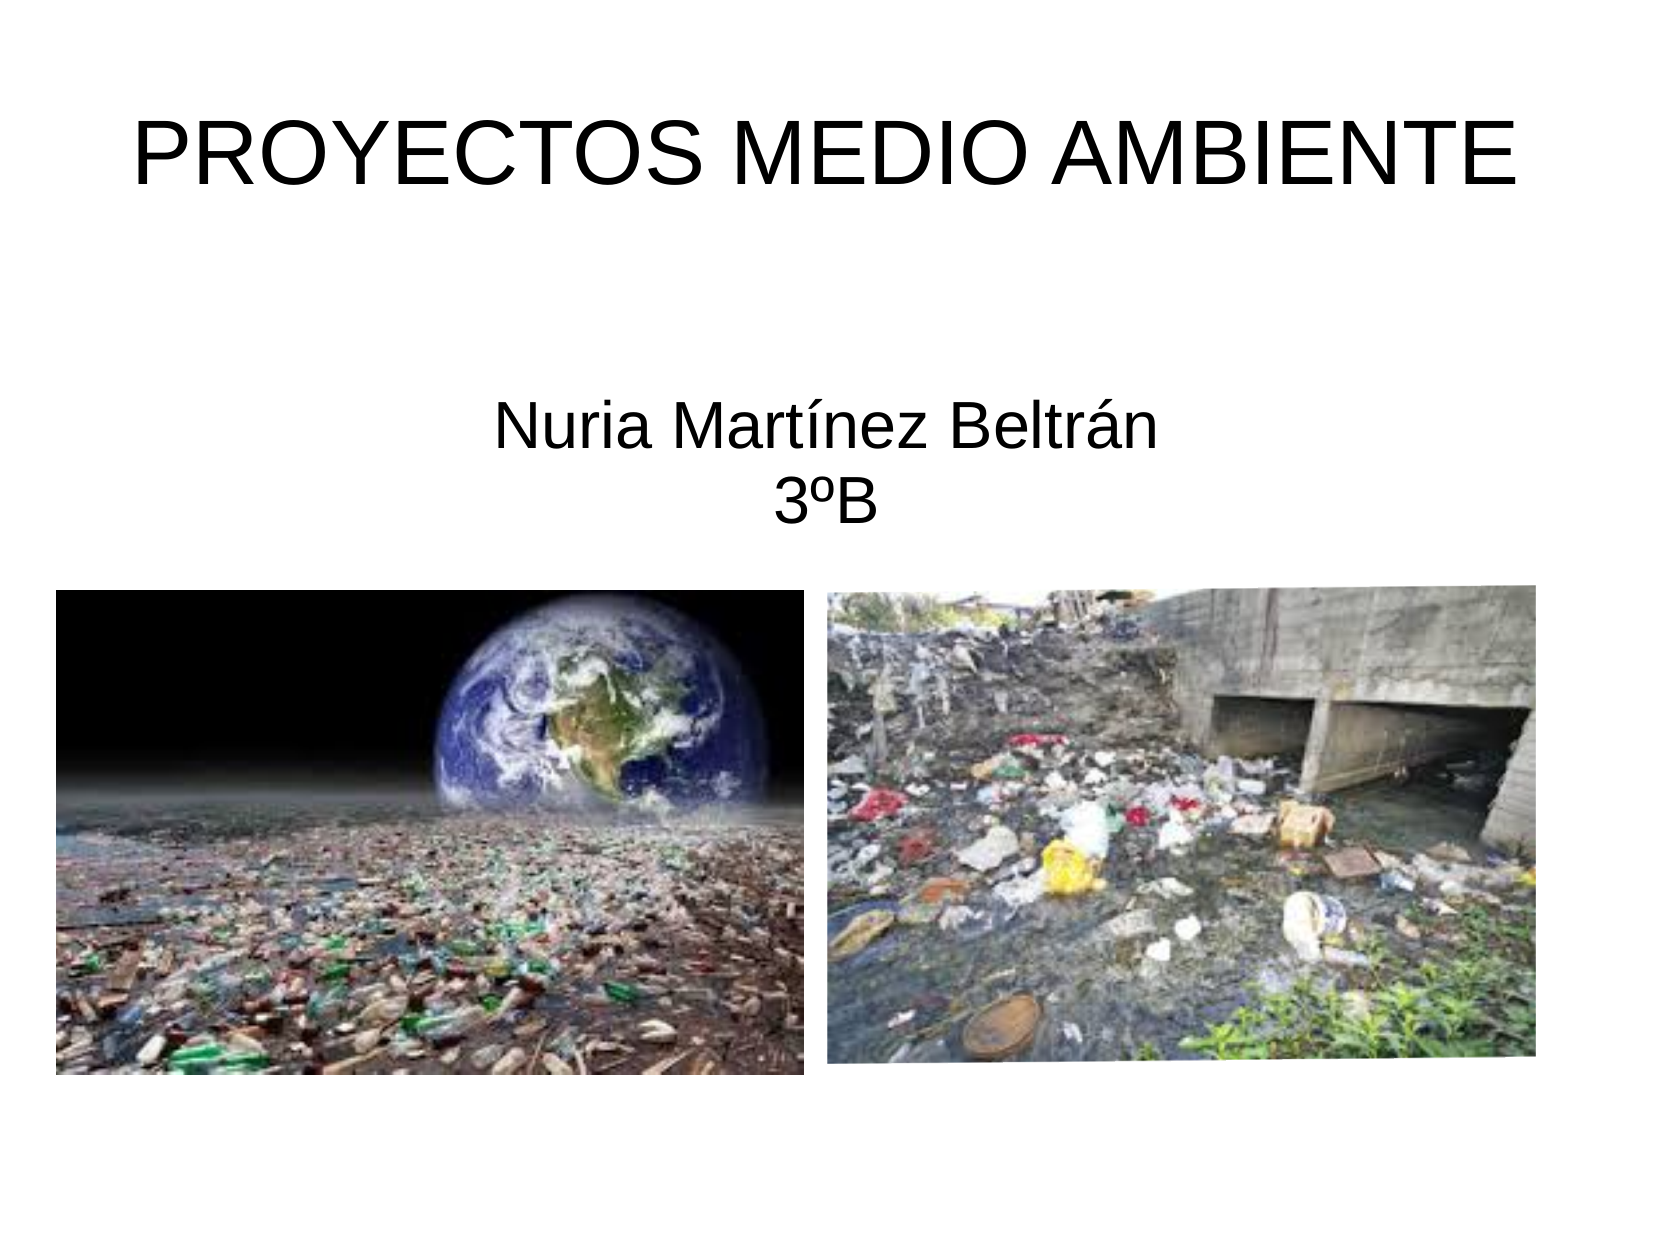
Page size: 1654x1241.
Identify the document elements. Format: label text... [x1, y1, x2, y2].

picture [56, 590, 804, 1075]
subtitle Nuria Martínez Beltrán 3ºB [82, 290, 1571, 1010]
picture [826, 584, 1536, 1064]
title PROYECTOS MEDIO AMBIENTE [82, 49, 1571, 257]
